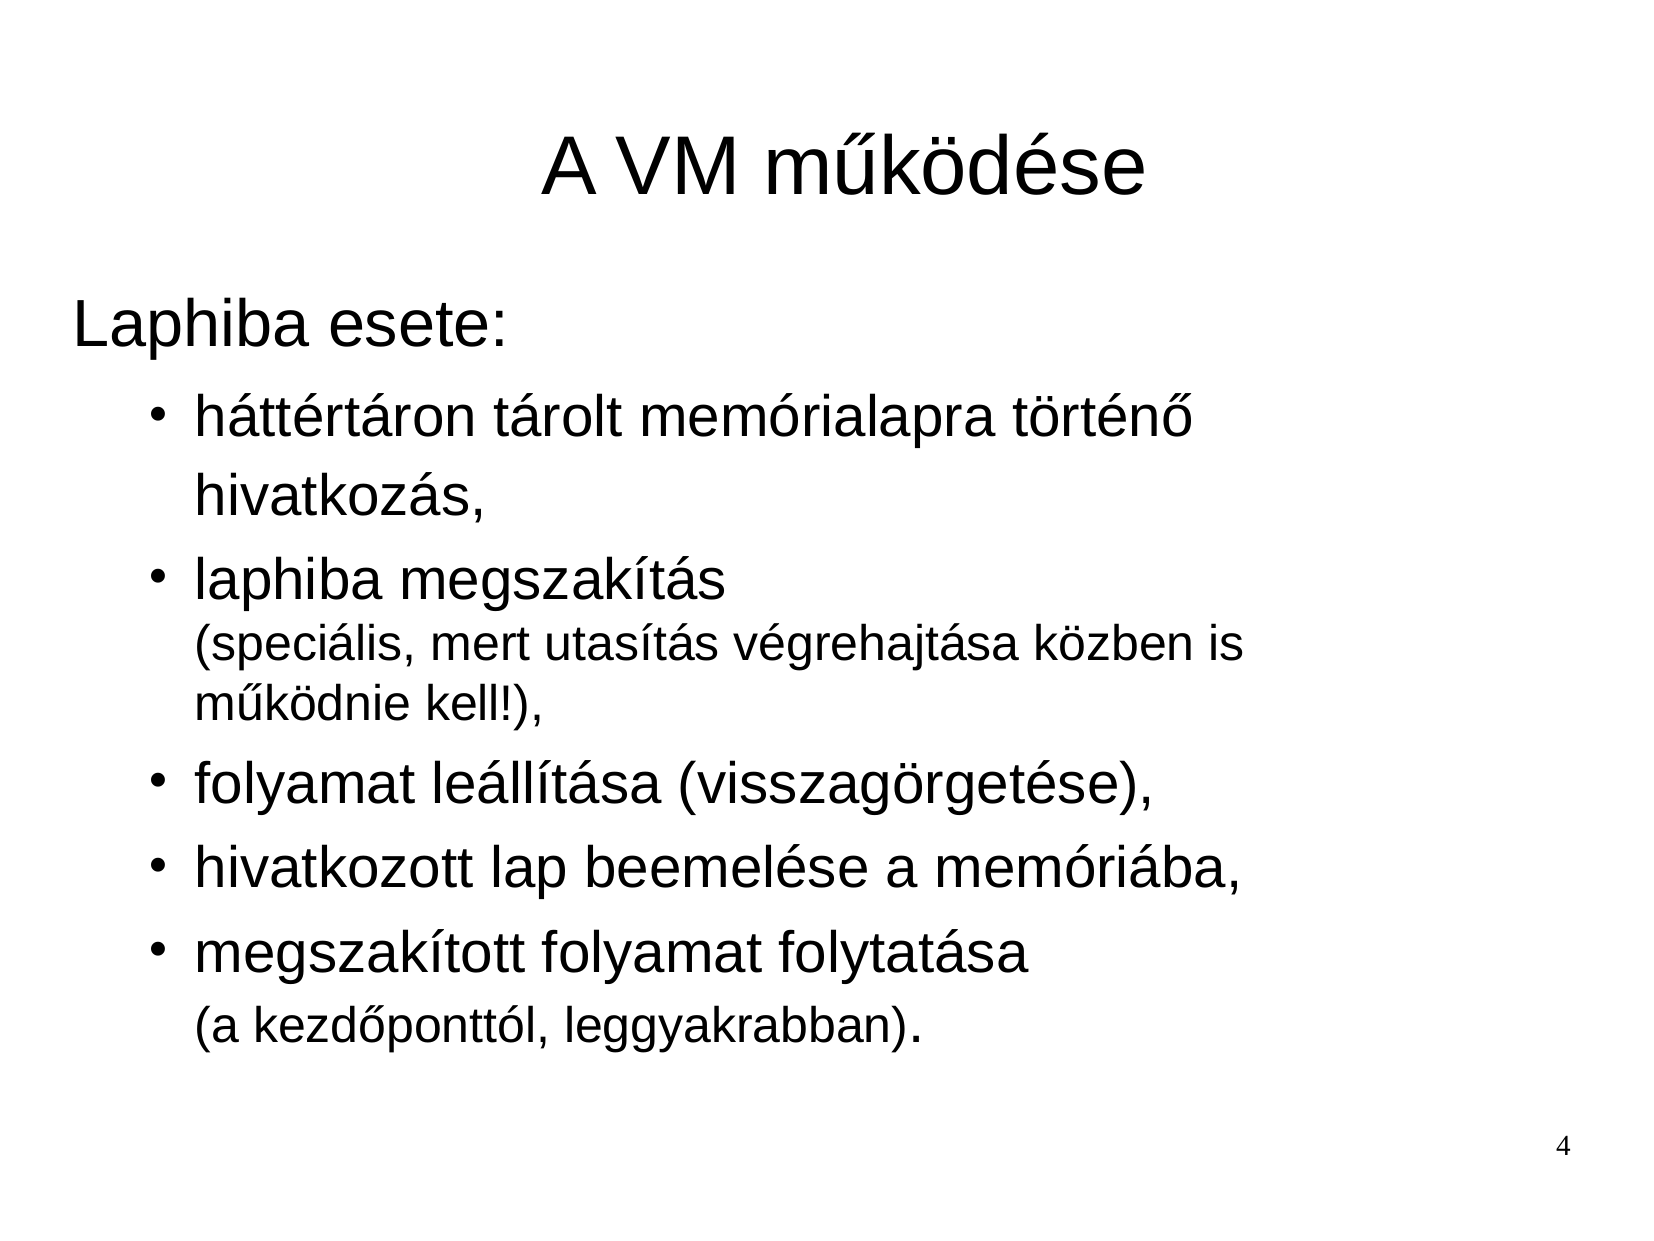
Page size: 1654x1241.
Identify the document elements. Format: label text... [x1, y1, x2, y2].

list Laphiba esete: háttértáron tárolt memórialapra történő hivatkozás, laphiba megszakítás (speciális, mert utasítás végrehajtása közben is működnie kell!), folyamat leállítása (visszagörgetése), hivatkozott lap beemelése a memóriába, megszakított folyamat folytatása (a kezdőponttól, leggyakrabban). [58, 264, 1464, 1194]
title A VM működése [124, 57, 1530, 265]
